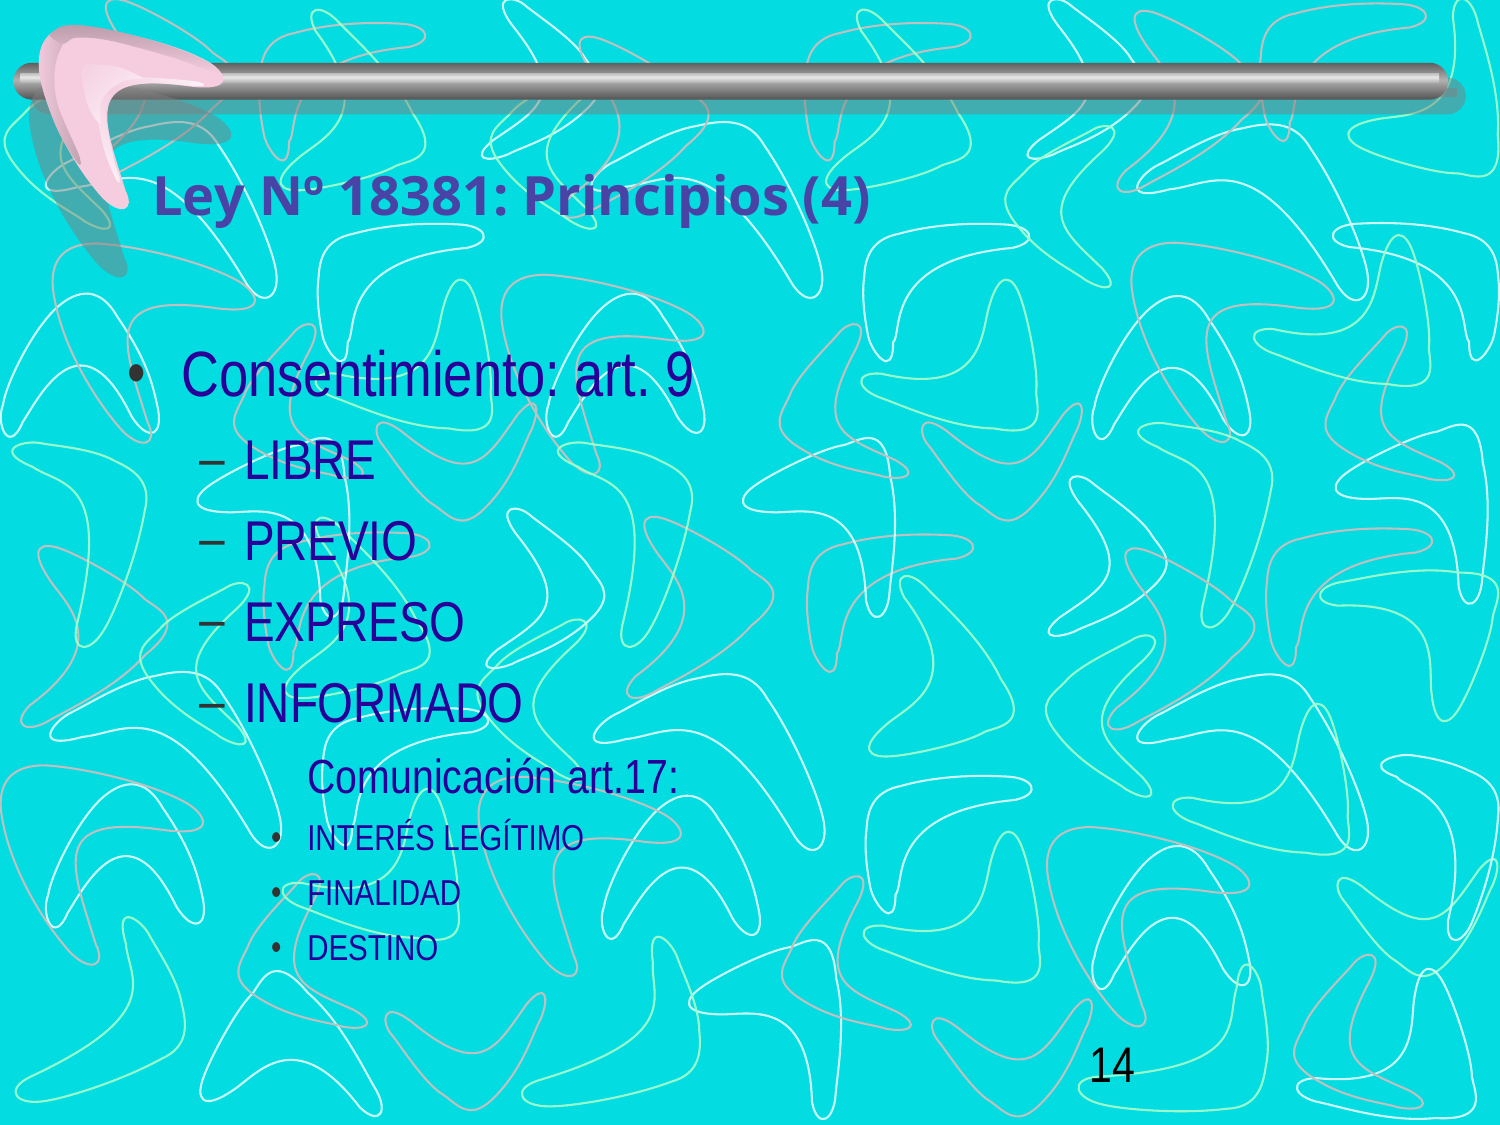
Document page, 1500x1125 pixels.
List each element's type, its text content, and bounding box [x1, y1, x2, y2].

list Consentimiento: art. 9 LIBRE PREVIO EXPRESO INFORMADO Comunicación art.17: INTERÉS LEGÍTIMO FINALIDAD DESTINO [112, 324, 1388, 978]
title Ley Nº 18381: Principios (4) [137, 99, 1388, 288]
